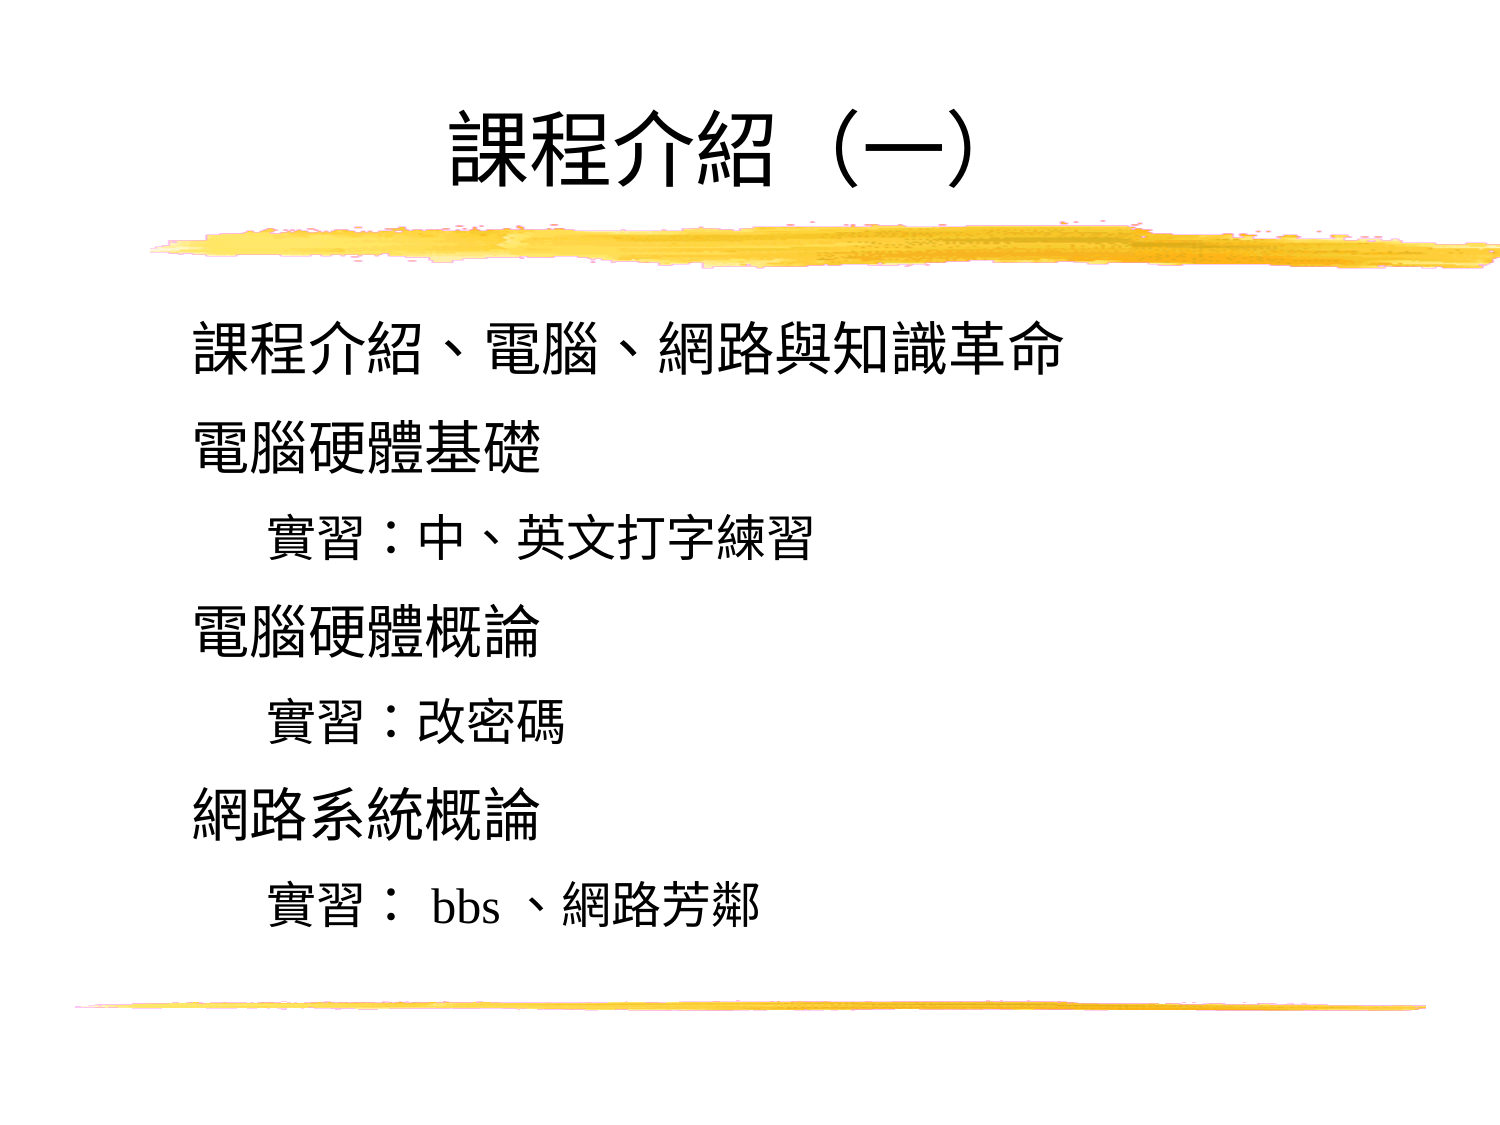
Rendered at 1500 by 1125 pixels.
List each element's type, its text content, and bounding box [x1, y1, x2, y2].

picture [75, 999, 1426, 1013]
list 課程介紹、電腦、網路與知識革命 電腦硬體基礎 實習：中、英文打字練習 電腦硬體概論 實習：改密碼 網路系統概論 實習：bbs、網路芳鄰 [177, 295, 1403, 996]
title 課程介紹（一） [99, 24, 1375, 213]
picture [150, 215, 1500, 279]
